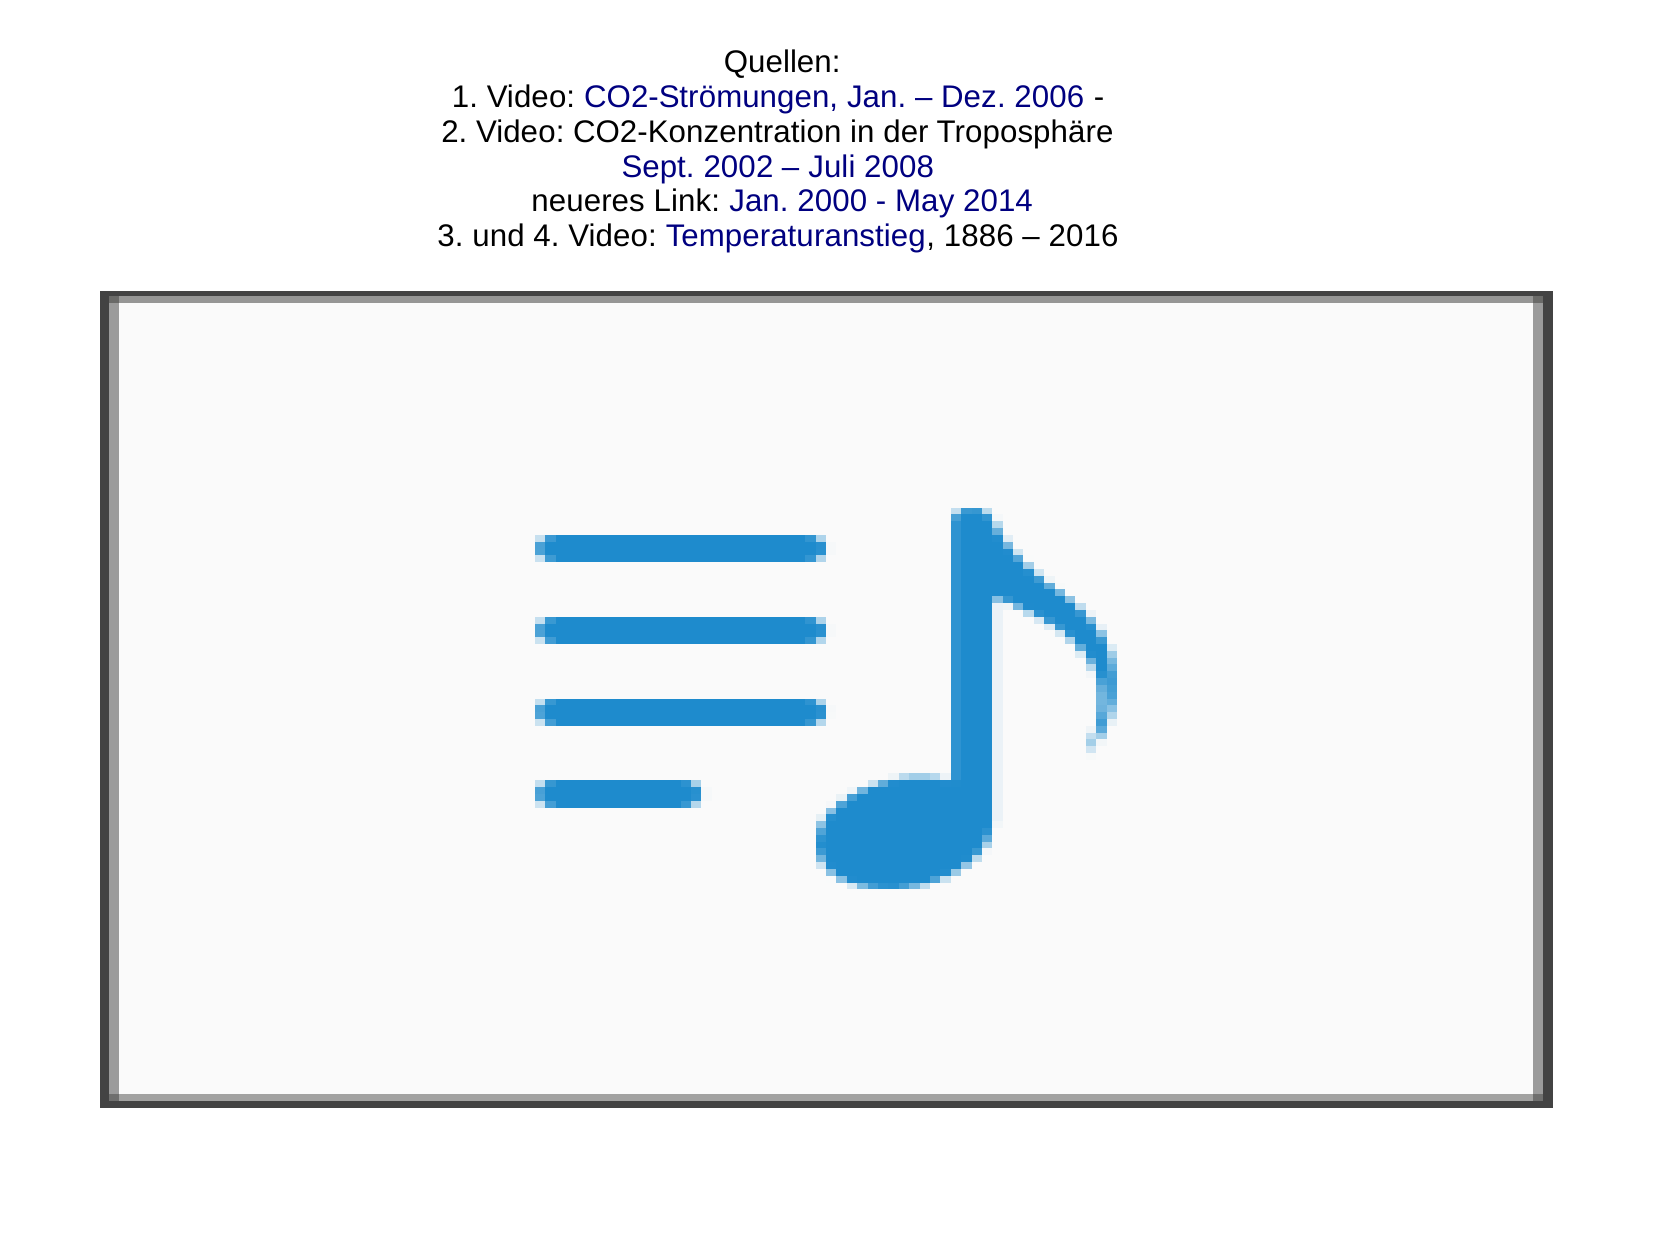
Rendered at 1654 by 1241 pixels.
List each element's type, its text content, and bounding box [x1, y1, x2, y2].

title Quellen: 1. Video: CO2-Strömungen, Jan. – Dez. 2006 - 2. Video: CO2-Konzentration in der Troposphäre Sept. 2002 – Juli 2008 neueres Link: Jan. 2000 - May 2014 3. und 4. Video: Temperaturanstieg, 1886 – 2016 [38, 44, 1527, 281]
text_box [99, 290, 1555, 1109]
